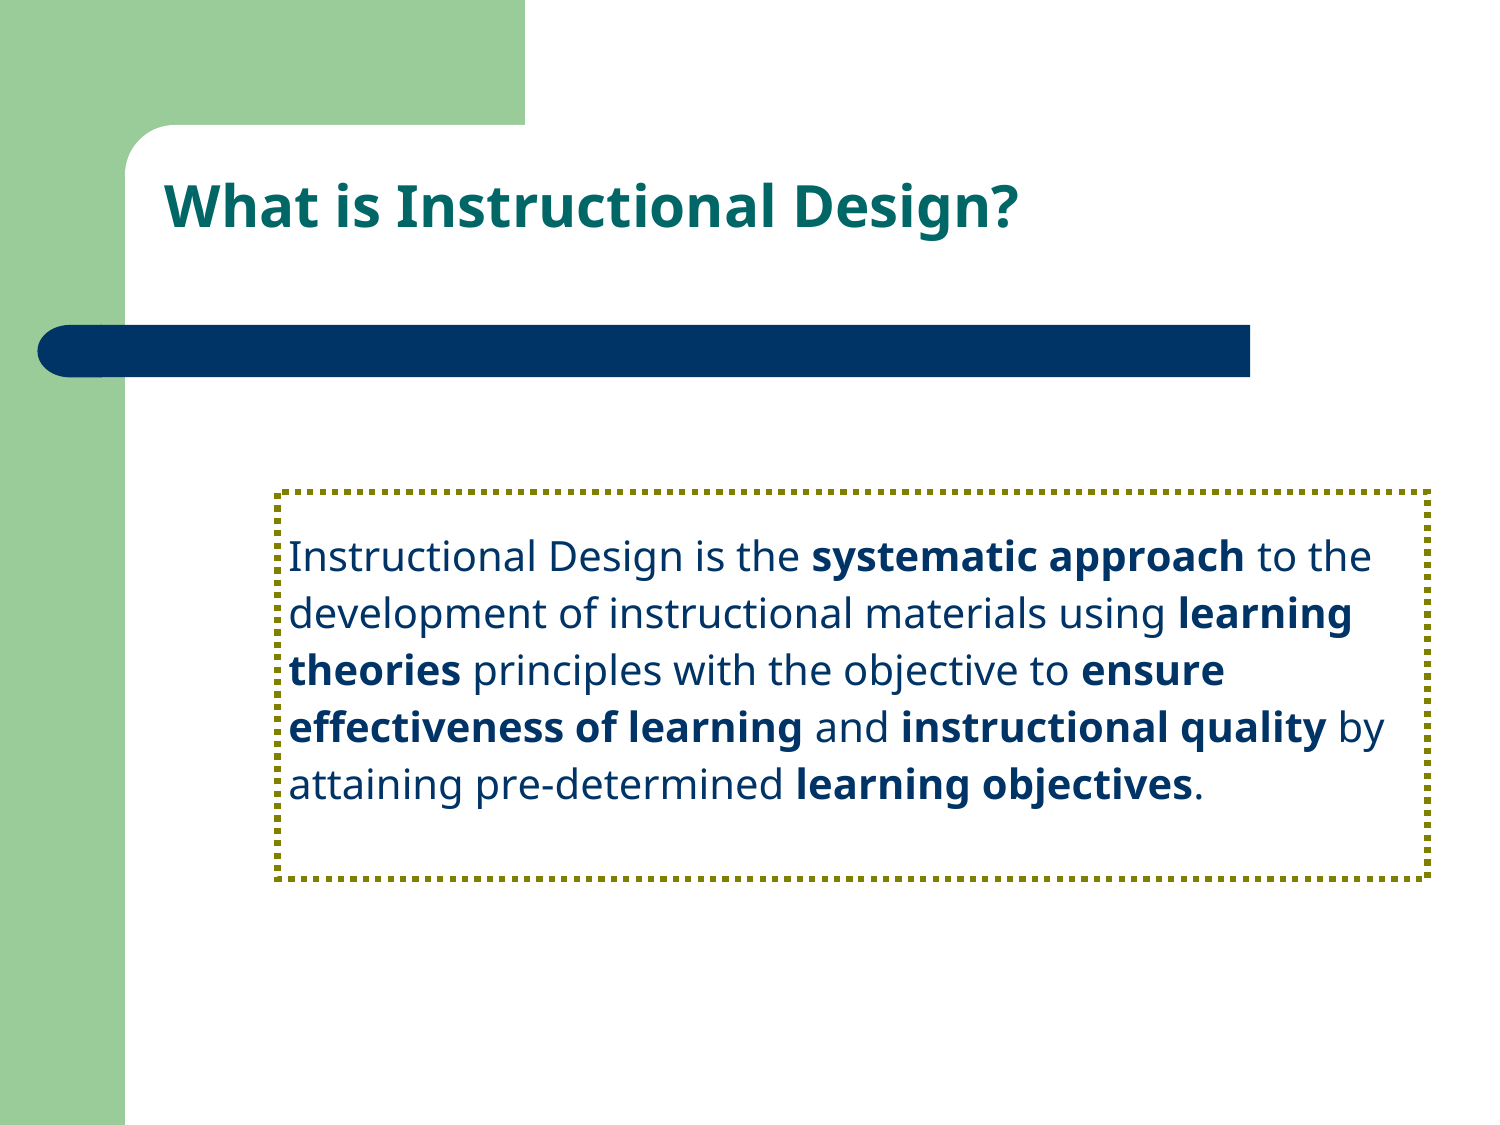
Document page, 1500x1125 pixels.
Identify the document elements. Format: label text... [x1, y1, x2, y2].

title What is Instructional Design? [149, 162, 1463, 250]
list Instructional Design is the systematic approach to the development of instructional materials using learning theories principles with the objective to ensure effectiveness of learning and instructional quality by attaining pre-determined learning objectives. [217, 519, 1453, 962]
